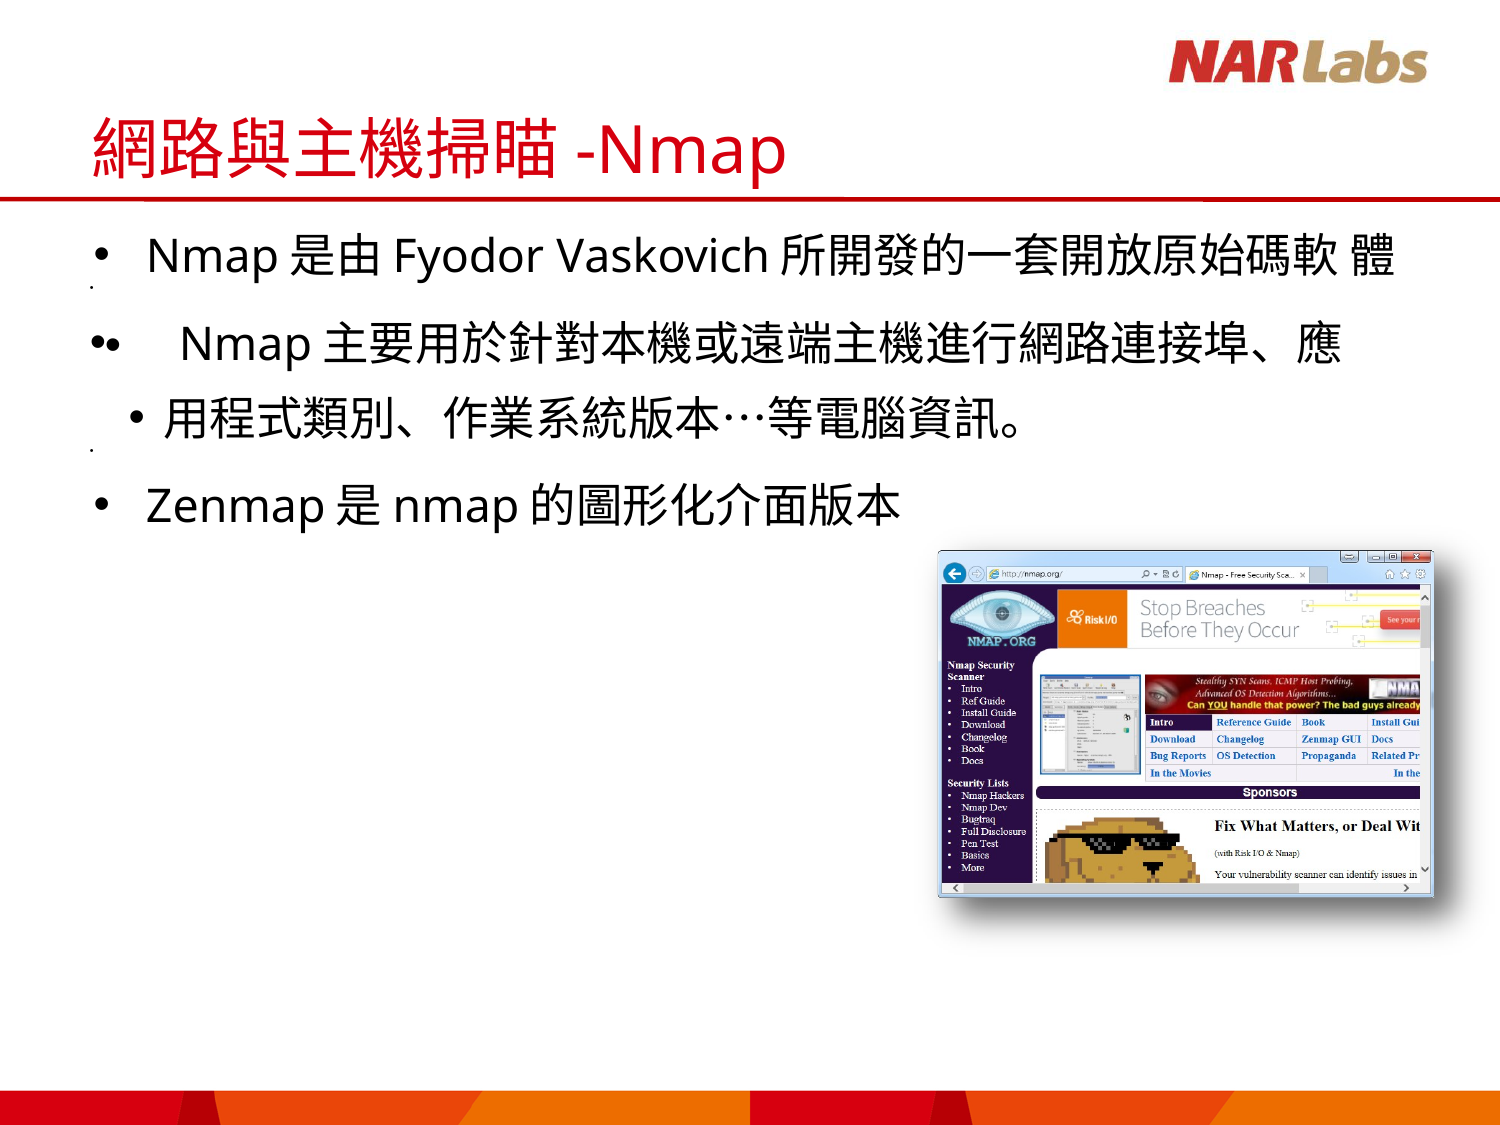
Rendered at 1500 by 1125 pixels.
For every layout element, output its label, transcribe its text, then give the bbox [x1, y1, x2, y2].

list Nmap是由Fyodor Vaskovich所開發的一套開放原始碼軟 體 • Nmap主要用於針對本機或遠端主機進行網路連接埠、應 用程式類別、作業系統版本…等電腦資訊。 Zenmap是nmap的圖形化介面版本 [89, 226, 1411, 552]
title 網路與主機掃瞄-Nmap [89, 107, 1411, 189]
text_box [906, 519, 1499, 963]
